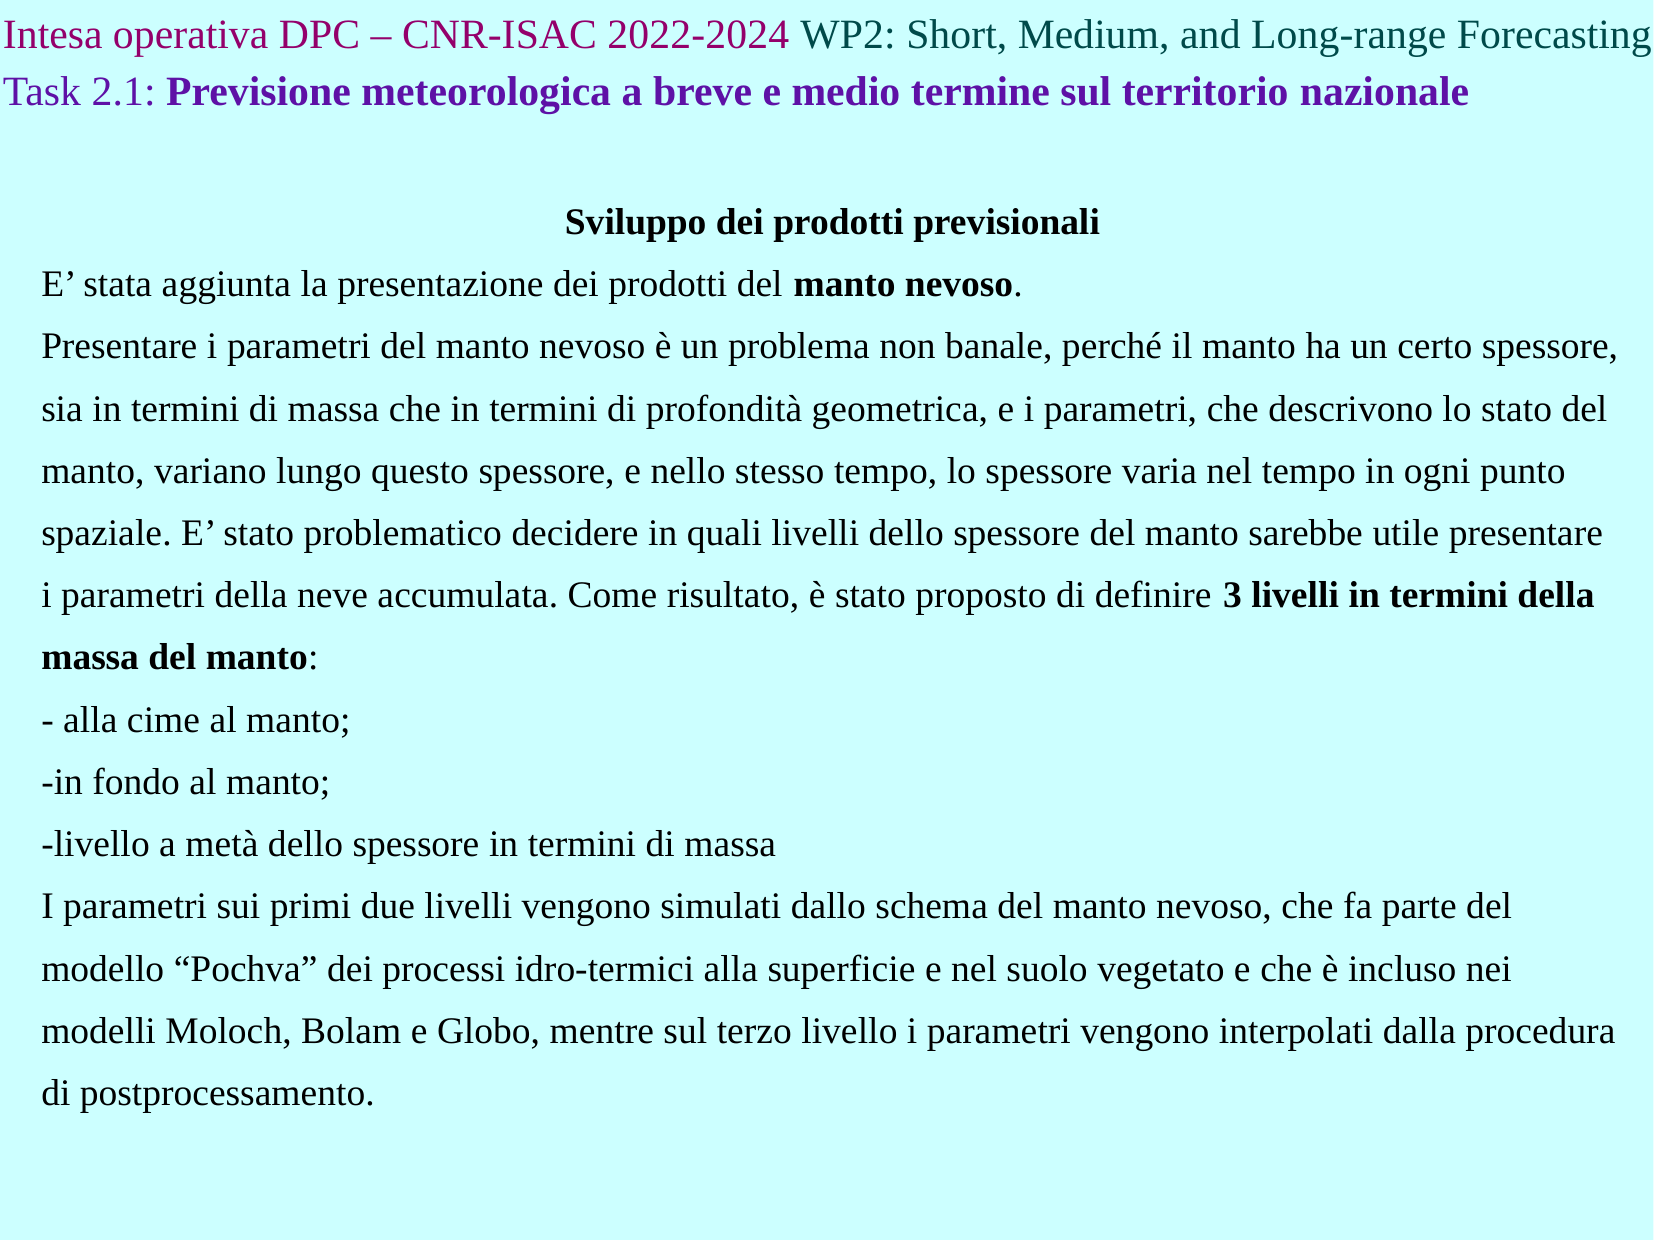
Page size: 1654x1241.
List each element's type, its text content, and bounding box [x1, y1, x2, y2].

text_box Sviluppo dei prodotti previsionali E’ stata aggiunta la presentazione dei prodotti del manto nevoso. Presentare i parametri del manto nevoso è un problema non banale, perché il manto ha un certo spessore, sia in termini di massa che in termini di profondità geometrica, e i parametri, che descrivono lo stato del manto, variano lungo questo spessore, e nello stesso tempo, lo spessore varia nel tempo in ogni punto spaziale. E’ stato problematico decidere in quali livelli dello spessore del manto sarebbe utile presentare i parametri della neve accumulata. Come risultato, è stato proposto di definire 3 livelli in termini della massa del manto: - alla cime al manto; -in fondo al manto; -livello a metà dello spessore in termini di massa I parametri sui primi due livelli vengono simulati dallo schema del manto nevoso, che fa parte del modello “Pochva” dei processi idro-termici alla superficie e nel suolo vegetato e che è incluso nei modelli Moloch, Bolam e Globo, mentre sul terzo livello i parametri vengono interpolati dalla procedura di postprocessamento. [41, 180, 1625, 1114]
text_box Intesa operativa DPC – CNR-ISAC 2022-2024 WP2: Short, Medium, and Long-range Forecasting Task 2.1: Previsione meteorologica a breve e medio termine sul territorio nazionale [0, 8, 1654, 154]
